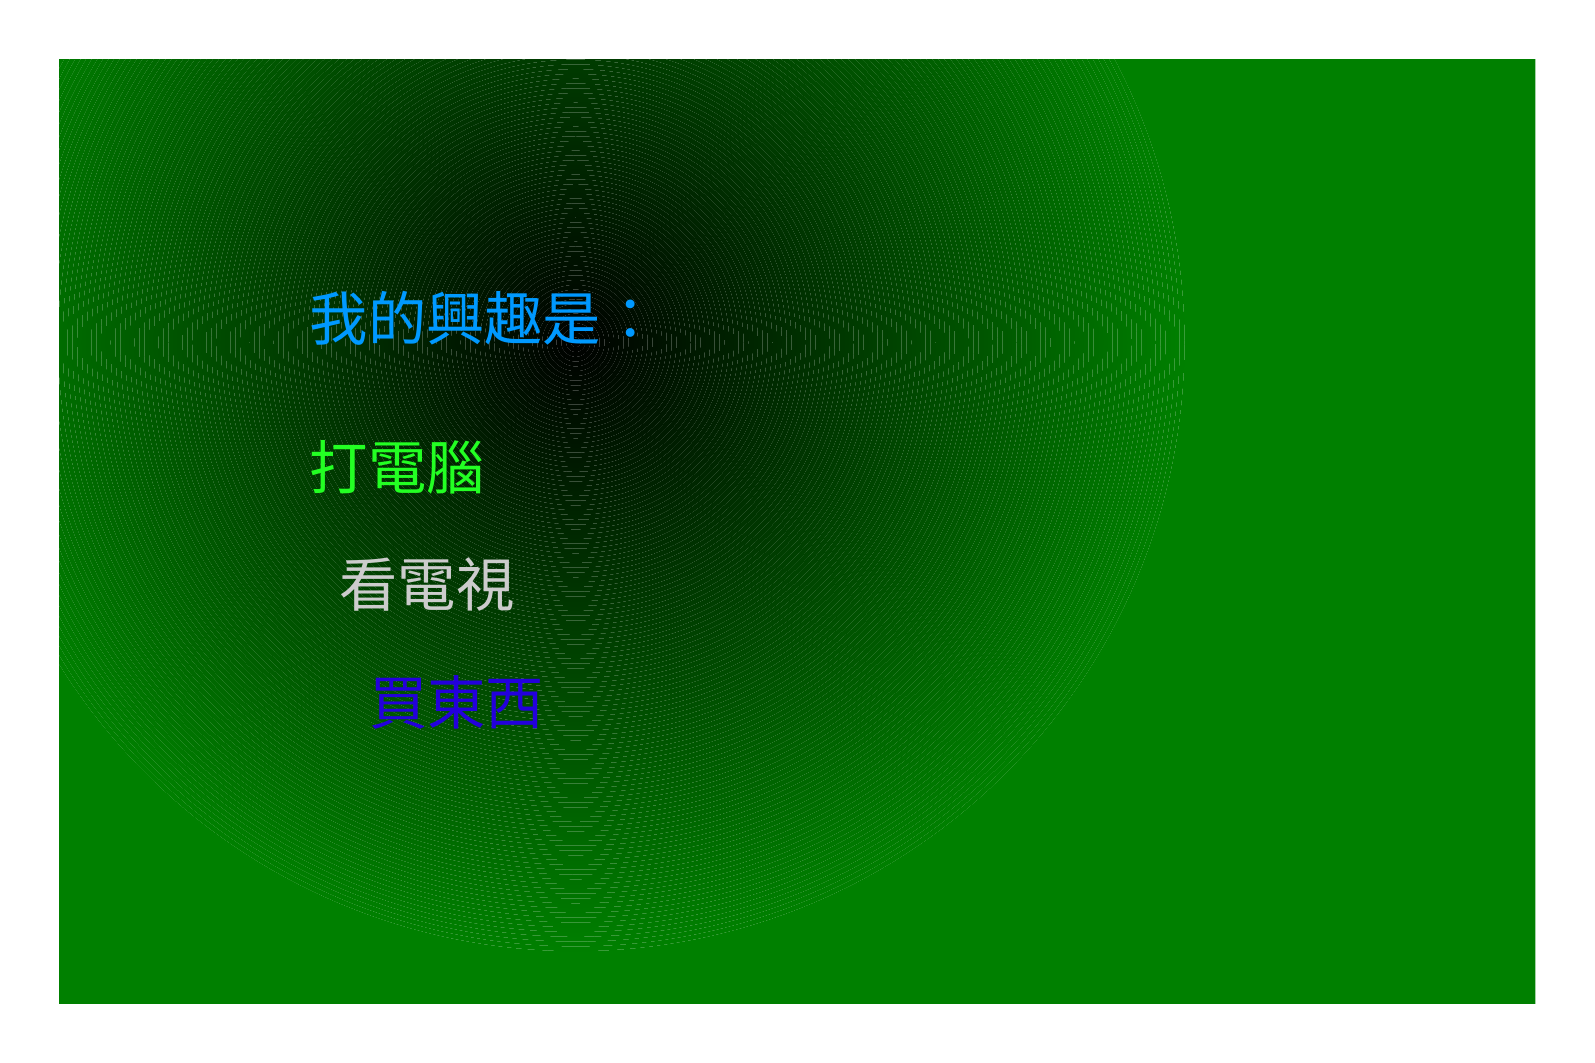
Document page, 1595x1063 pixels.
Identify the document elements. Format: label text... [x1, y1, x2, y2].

text_box 我的興趣是： 打電腦 [295, 265, 1565, 479]
text_box 看電視 [324, 531, 680, 605]
text_box 買東西 [354, 649, 680, 723]
